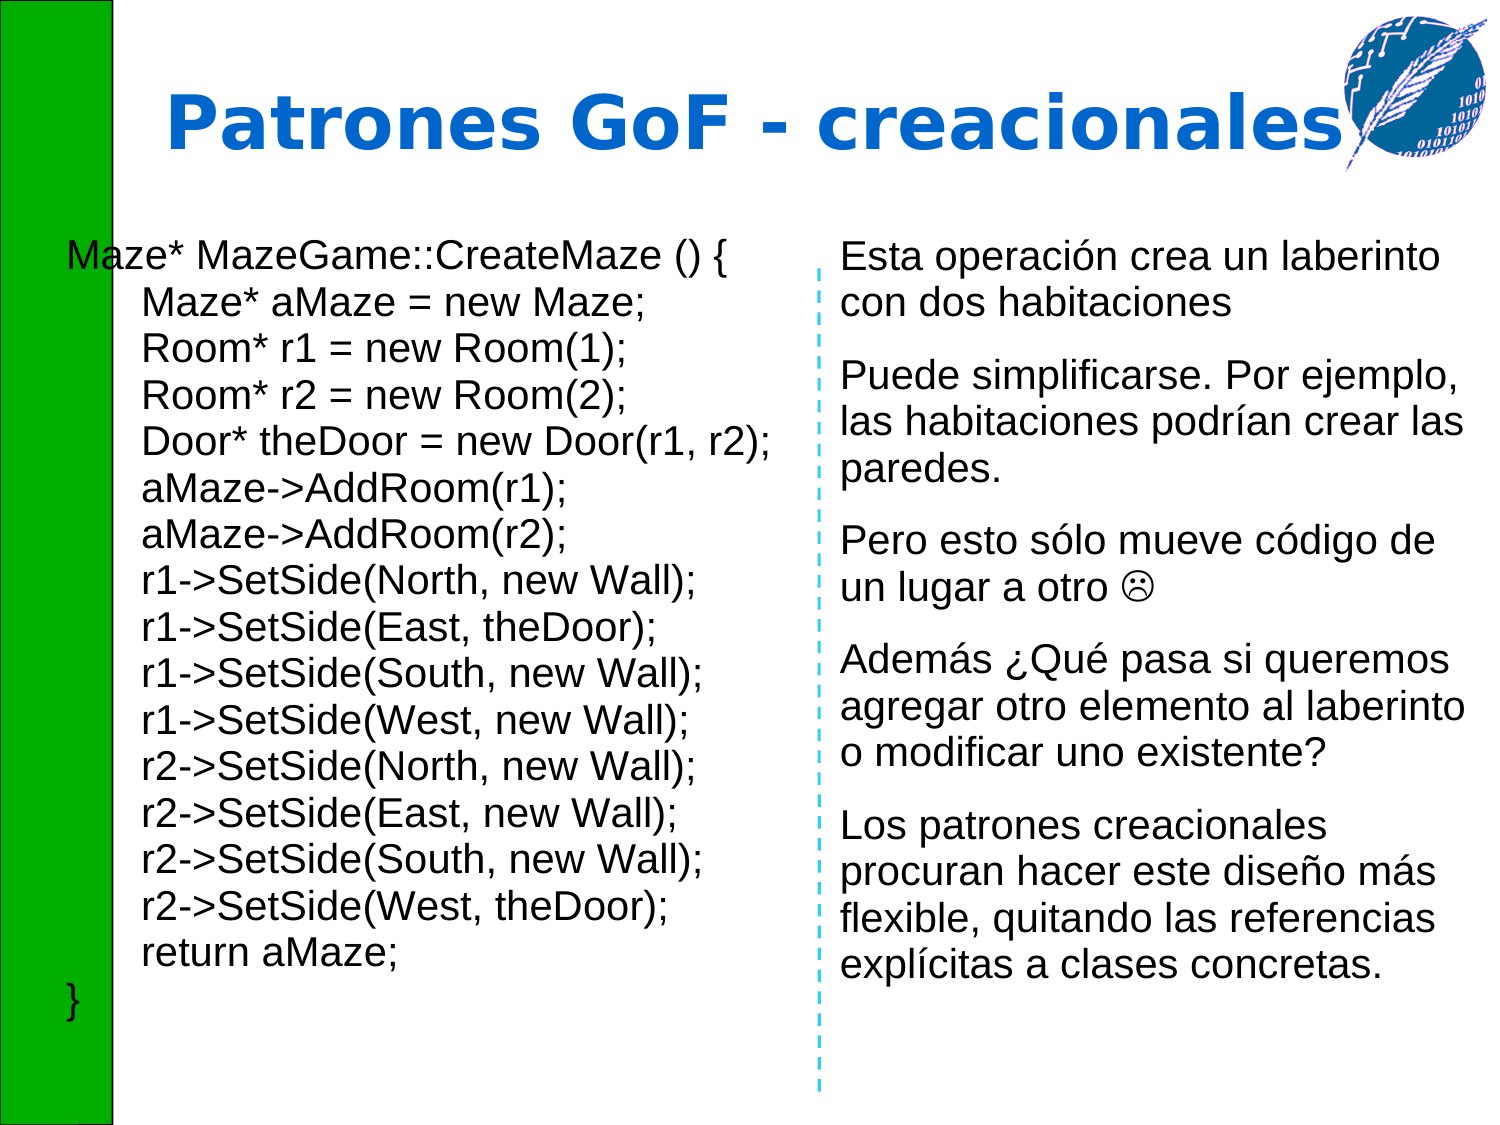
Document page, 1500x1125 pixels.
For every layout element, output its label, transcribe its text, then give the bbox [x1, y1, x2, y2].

picture [1341, 15, 1488, 172]
title Patrones GoF - creacionales [150, 37, 1424, 224]
text_box Esta operación crea un laberinto con dos habitaciones Puede simplificarse. Por ejemplo, las habitaciones podrían crear las paredes. Pero esto sólo mueve código de un lugar a otro  Además ¿Qué pasa si queremos agregar otro elemento al laberinto o modificar uno existente? Los patrones creacionales procuran hacer este diseño más flexible, quitando las referencias explícitas a clases concretas. [825, 224, 1500, 996]
text_box Maze* MazeGame::CreateMaze () { Maze* aMaze = new Maze; Room* r1 = new Room(1); Room* r2 = new Room(2); Door* theDoor = new Door(r1, r2); aMaze->AddRoom(r1); aMaze->AddRoom(r2); r1->SetSide(North, new Wall); r1->SetSide(East, theDoor); r1->SetSide(South, new Wall); r1->SetSide(West, new Wall); r2->SetSide(North, new Wall); r2->SetSide(East, new Wall); r2->SetSide(South, new Wall); r2->SetSide(West, theDoor); return aMaze; } [51, 224, 914, 1030]
